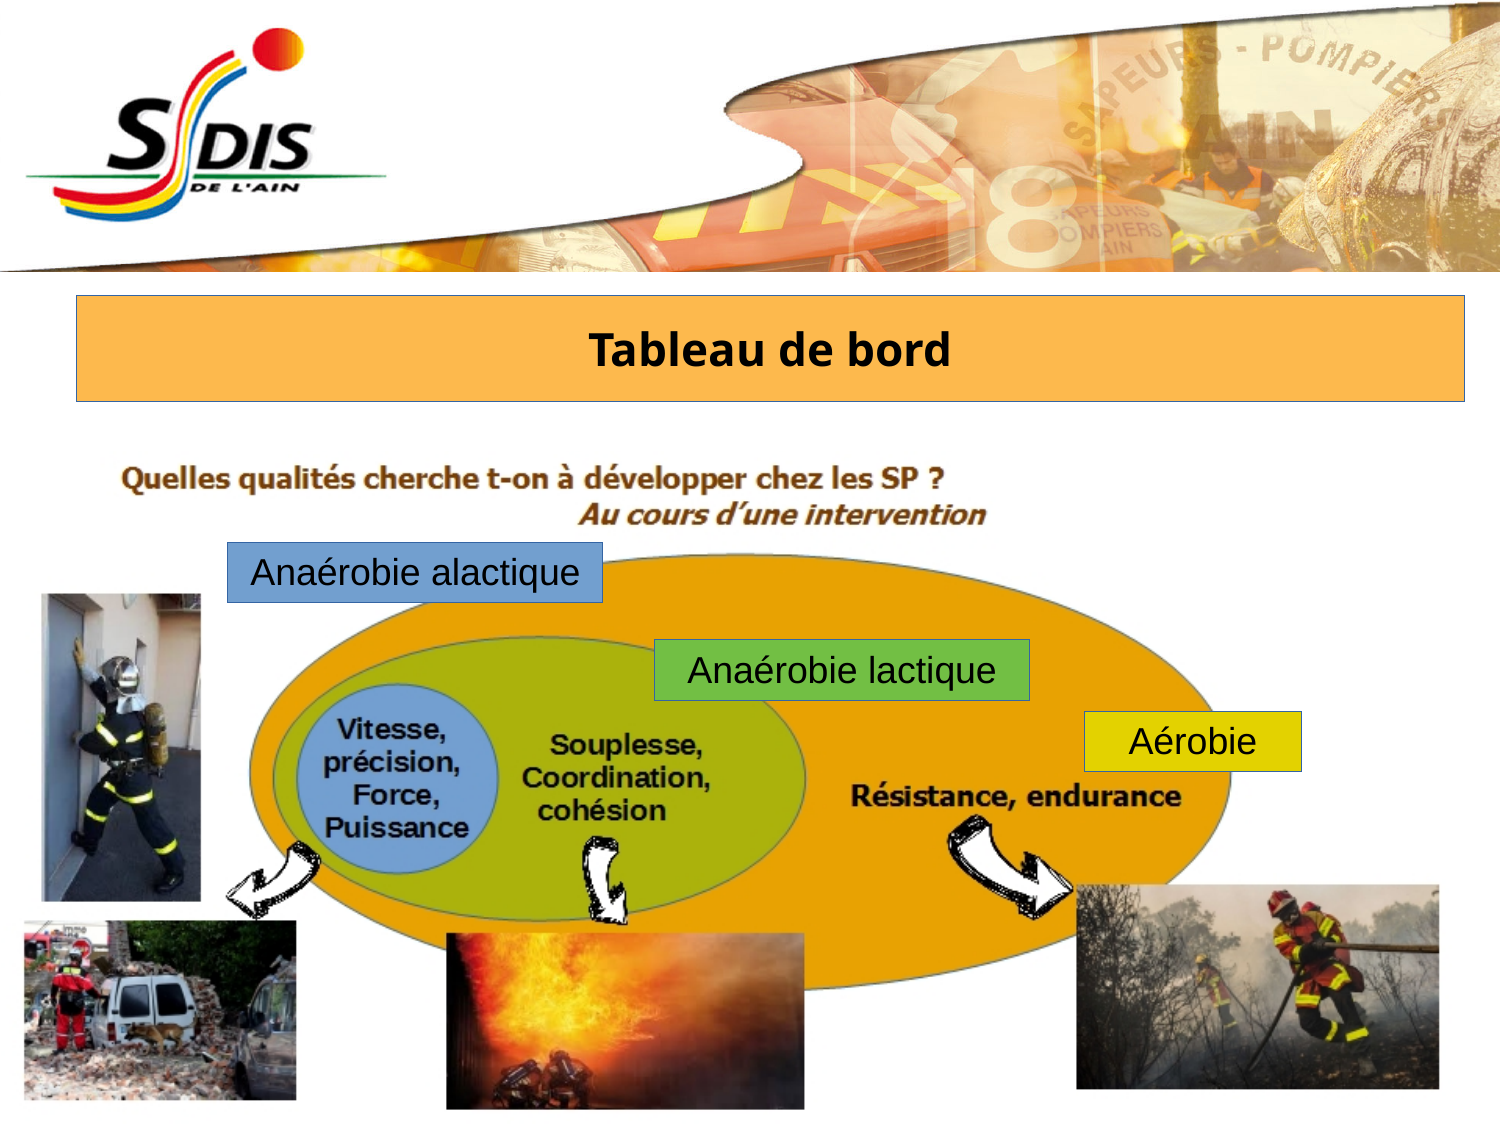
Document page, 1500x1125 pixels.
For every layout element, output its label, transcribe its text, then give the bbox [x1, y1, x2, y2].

text_box Anaérobie alactique [227, 542, 603, 603]
picture [1, 451, 1500, 1124]
text_box Aérobie [1084, 711, 1302, 772]
text_box Tableau de bord [76, 295, 1465, 402]
text_box Anaérobie lactique [654, 639, 1030, 701]
picture [0, 0, 1500, 272]
